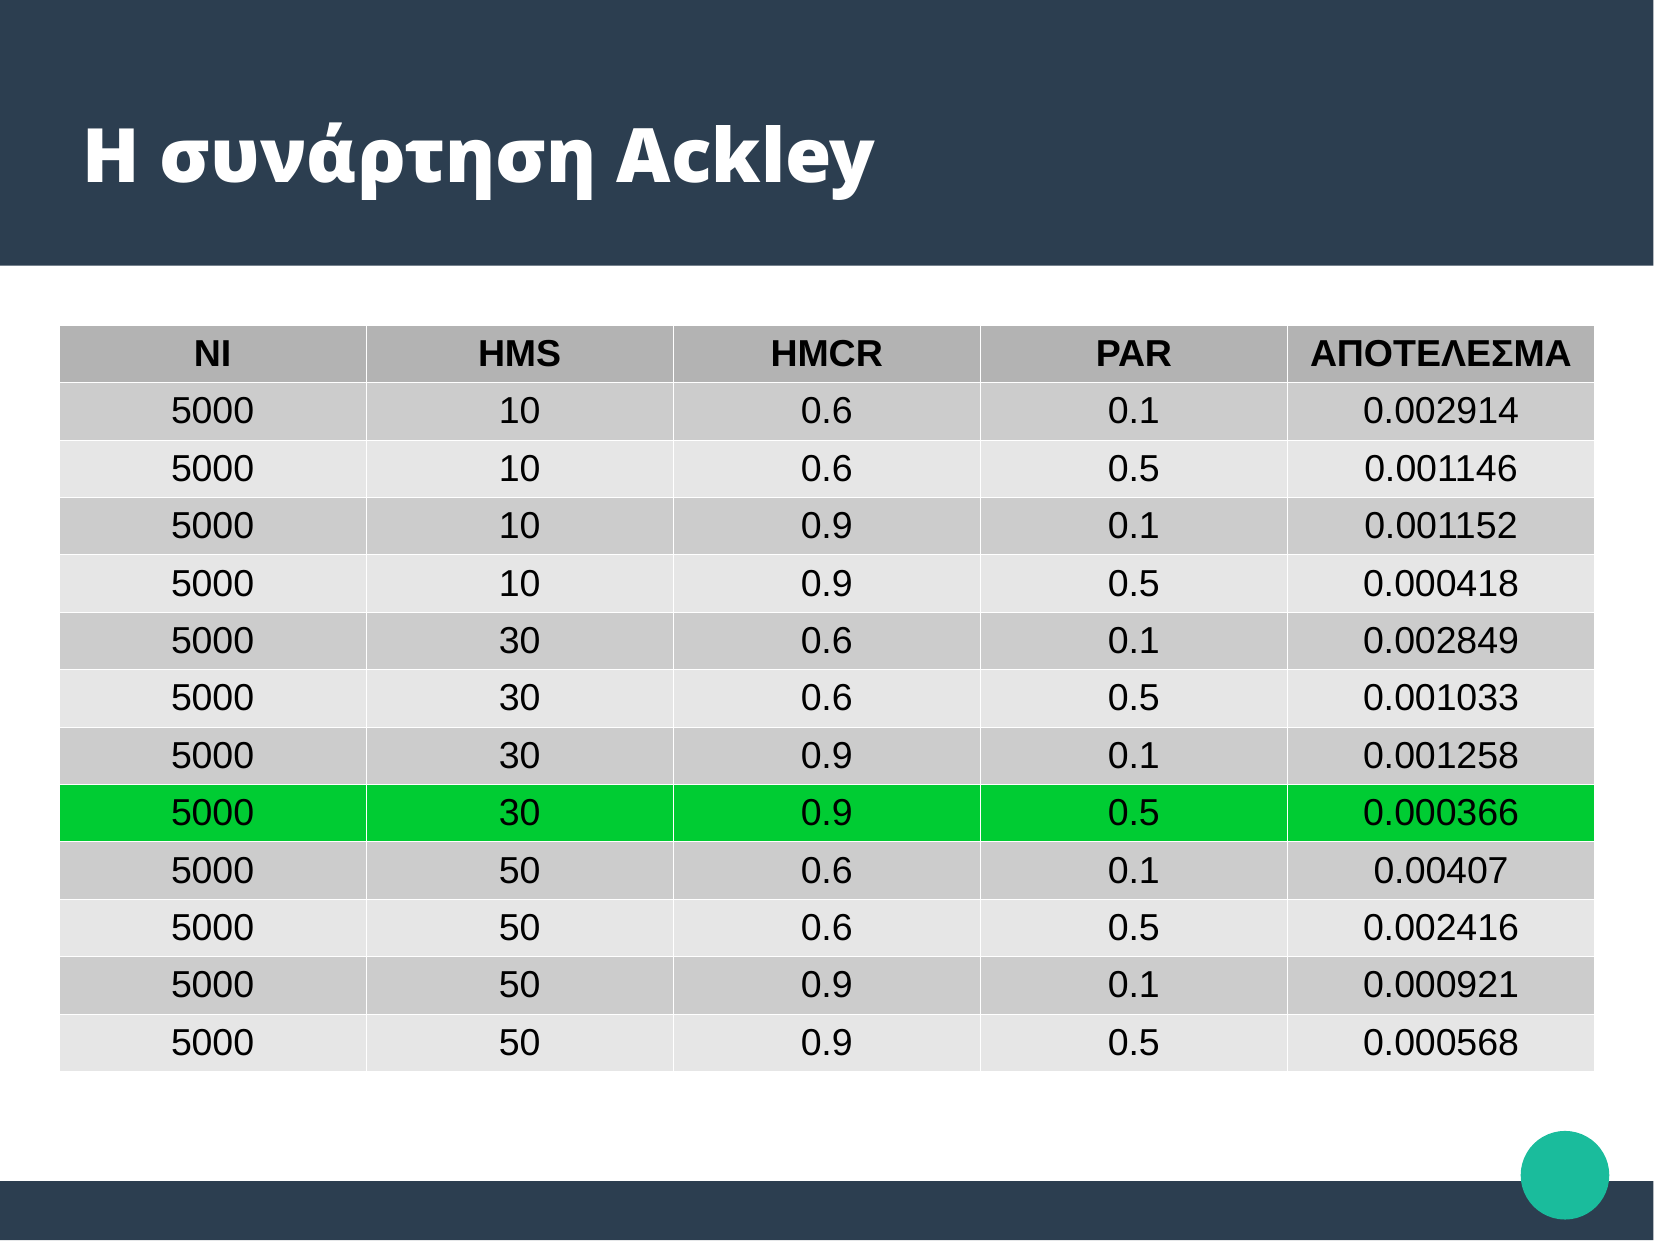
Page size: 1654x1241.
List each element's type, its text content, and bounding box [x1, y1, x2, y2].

table_cell 0.5 [981, 441, 1287, 497]
table_cell 5000 [60, 383, 366, 440]
table_cell 0.6 [674, 842, 980, 899]
table_cell 5000 [60, 728, 366, 784]
table_cell 0.1 [981, 957, 1287, 1014]
table_cell 50 [367, 842, 673, 899]
table_cell 5000 [60, 842, 366, 899]
table_cell 5000 [60, 613, 366, 669]
table_header HMCR [674, 326, 980, 382]
table_cell 5000 [60, 670, 366, 727]
table_cell 5000 [60, 1015, 366, 1071]
table_cell 5000 [60, 900, 366, 956]
table_cell 0.9 [674, 1015, 980, 1071]
title Η συνάρτηση Ackley [82, 94, 1264, 213]
table_cell 0.000568 [1288, 1015, 1594, 1071]
table_cell 0.001258 [1288, 728, 1594, 784]
table_cell 0.5 [981, 1015, 1287, 1071]
table_cell 0.1 [981, 842, 1287, 899]
table_cell 0.00407 [1288, 842, 1594, 899]
table_cell 10 [367, 498, 673, 554]
table_cell 0.000418 [1288, 555, 1594, 612]
table_cell 0.1 [981, 613, 1287, 669]
table_header ΑΠΟΤΕΛΕΣΜΑ [1288, 326, 1594, 382]
table_cell 10 [367, 441, 673, 497]
table_header HMS [367, 326, 673, 382]
table_cell 0.5 [981, 900, 1287, 956]
table_cell 0.000366 [1288, 785, 1594, 841]
table_cell 5000 [60, 498, 366, 554]
table_cell 0.001033 [1288, 670, 1594, 727]
table_cell 0.6 [674, 613, 980, 669]
table_cell 0.001152 [1288, 498, 1594, 554]
table_cell 0.002914 [1288, 383, 1594, 440]
table_cell 30 [367, 670, 673, 727]
table_cell 0.001146 [1288, 441, 1594, 497]
table_cell 0.1 [981, 728, 1287, 784]
table_cell 0.1 [981, 498, 1287, 554]
table_cell 10 [367, 383, 673, 440]
table_cell 0.5 [981, 785, 1287, 841]
table_cell 0.5 [981, 670, 1287, 727]
table_cell 30 [367, 613, 673, 669]
table_cell 0.002849 [1288, 613, 1594, 669]
table_cell 5000 [60, 785, 366, 841]
table_header NI [60, 326, 366, 382]
table_header PAR [981, 326, 1287, 382]
table_cell 0.1 [981, 383, 1287, 440]
table_cell 0.6 [674, 383, 980, 440]
table_cell 0.9 [674, 785, 980, 841]
table_cell 0.6 [674, 670, 980, 727]
table_cell 50 [367, 900, 673, 956]
table_cell 5000 [60, 441, 366, 497]
table_cell 0.6 [674, 900, 980, 956]
table_cell 0.9 [674, 498, 980, 554]
table_cell 0.000921 [1288, 957, 1594, 1014]
table_cell 0.9 [674, 728, 980, 784]
table_cell 5000 [60, 555, 366, 612]
table_cell 50 [367, 957, 673, 1014]
table_cell 10 [367, 555, 673, 612]
table_cell 0.6 [674, 441, 980, 497]
table_cell 30 [367, 728, 673, 784]
table_cell 50 [367, 1015, 673, 1071]
table_cell 30 [367, 785, 673, 841]
table_cell 0.002416 [1288, 900, 1594, 956]
table_cell 0.5 [981, 555, 1287, 612]
table_cell 0.9 [674, 957, 980, 1014]
table_cell 5000 [60, 957, 366, 1014]
table_cell 0.9 [674, 555, 980, 612]
